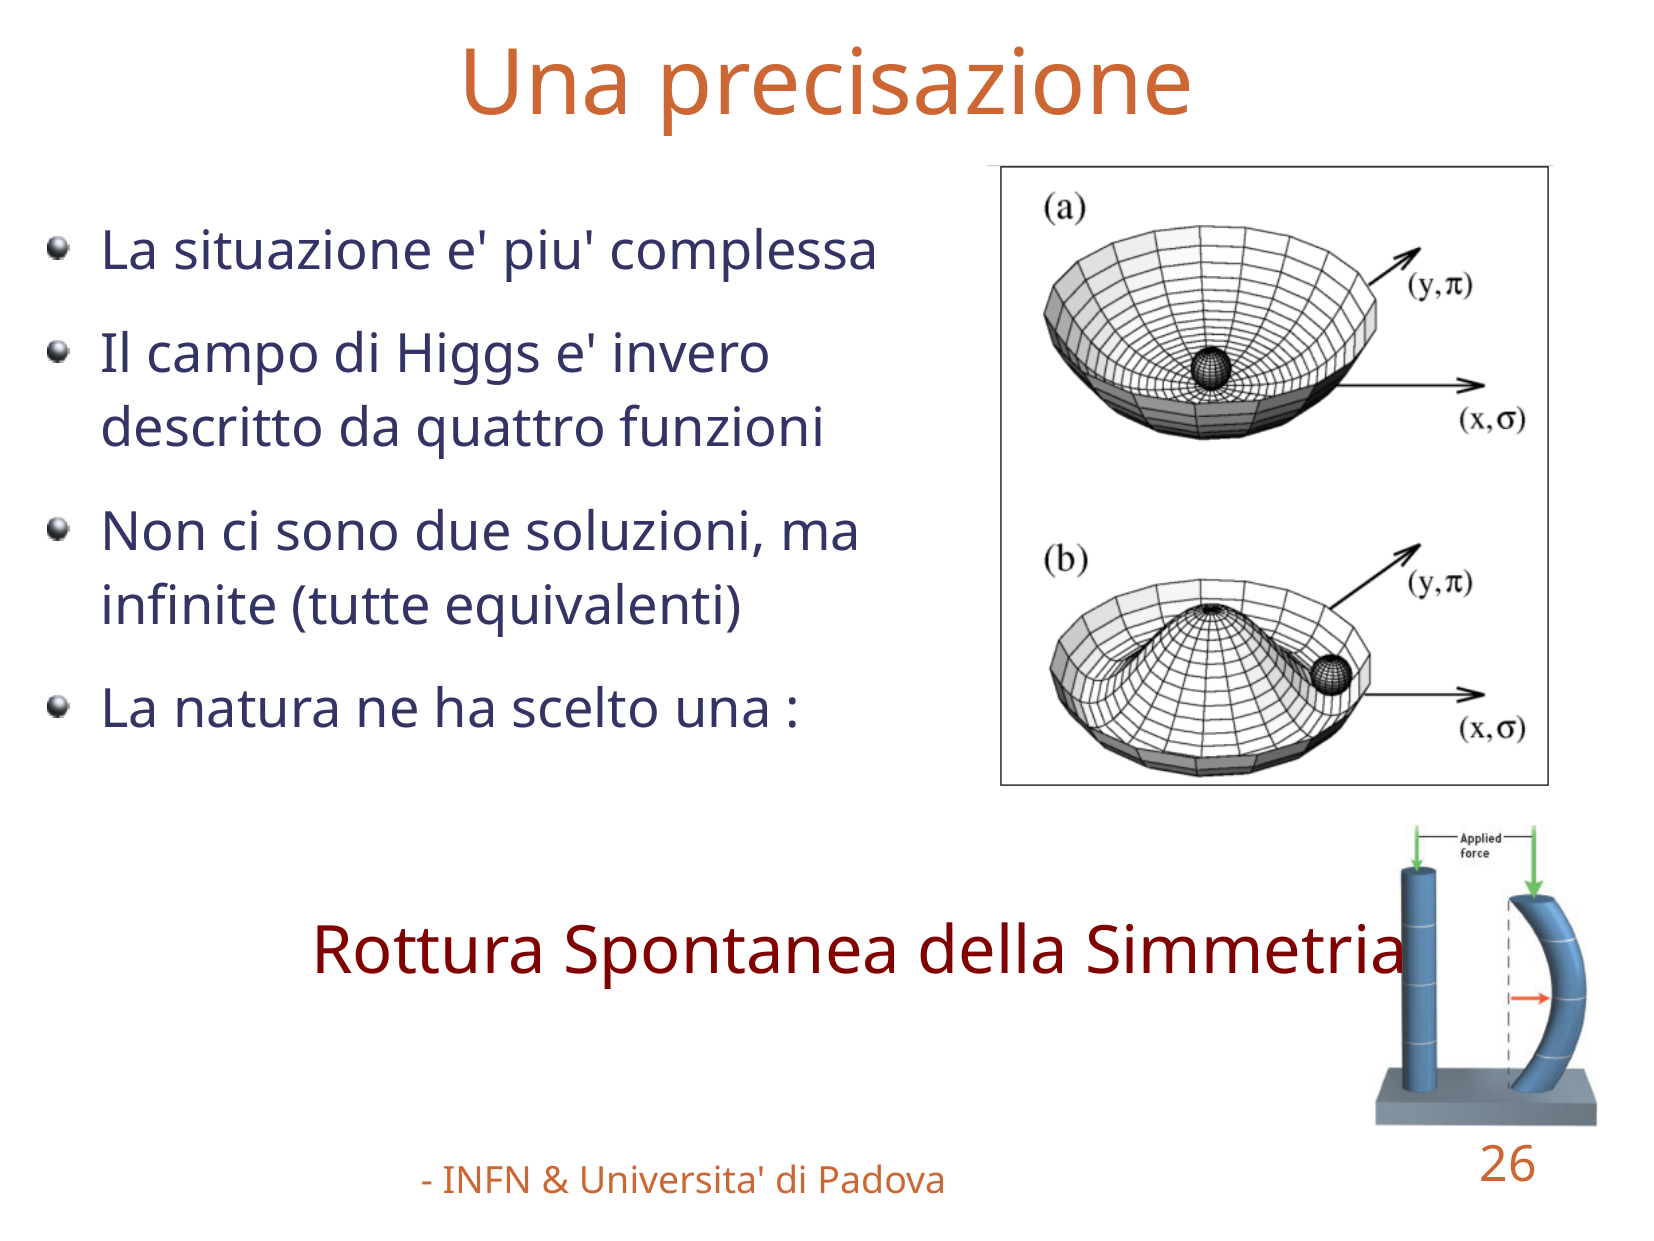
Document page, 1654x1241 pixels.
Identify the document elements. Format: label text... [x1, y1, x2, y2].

list La situazione e' piu' complessa Il campo di Higgs e' invero descritto da quattro funzioni Non ci sono due soluzioni, ma infinite (tutte equivalenti) La natura ne ha scelto una : [29, 211, 960, 1118]
title Una precisazione [41, 8, 1613, 151]
picture [987, 165, 1553, 790]
picture [1379, 956, 1396, 969]
text_box Rottura Spontanea della Simmetria [296, 894, 1358, 1013]
picture [1373, 824, 1601, 1127]
